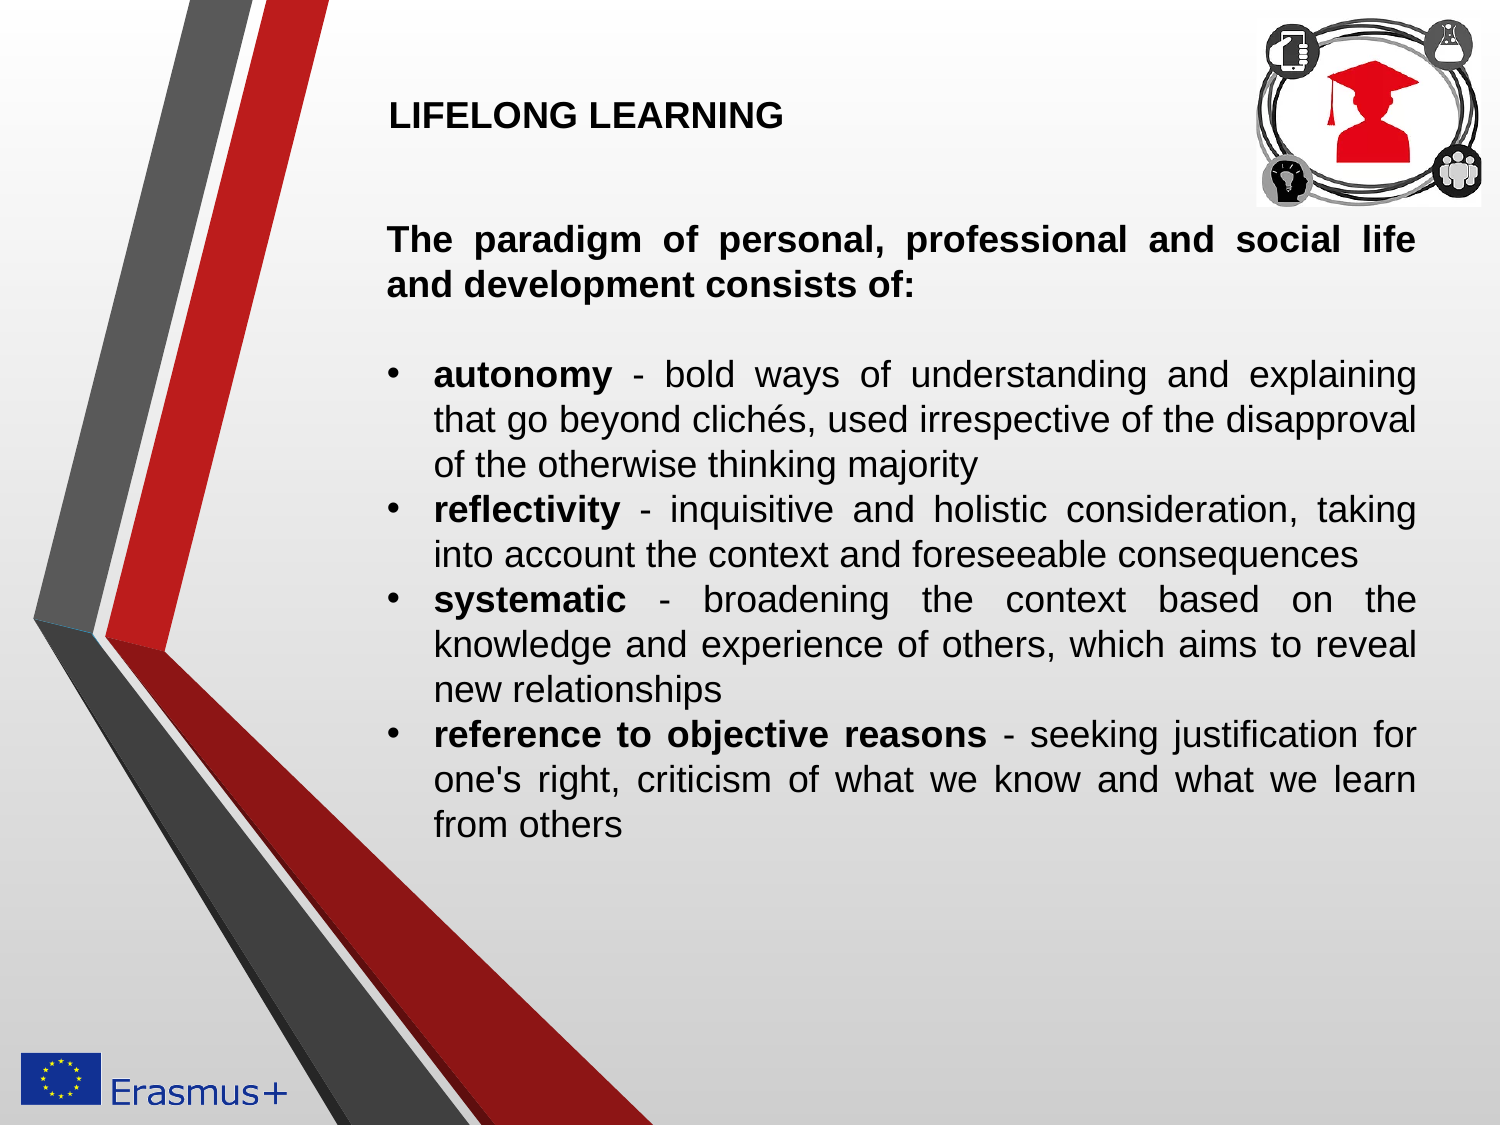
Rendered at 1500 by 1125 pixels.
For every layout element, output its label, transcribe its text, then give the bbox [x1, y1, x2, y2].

text_box The paradigm of personal, professional and social life and development consists of: autonomy - bold ways of understanding and explaining that go beyond clichés, used irrespective of the disapproval of the otherwise thinking majority reflectivity - inquisitive and holistic consideration, taking into account the context and foreseeable consequences systematic - broadening the context based on the knowledge and experience of others, which aims to reveal new relationships reference to objective reasons - seeking justification for one's right, criticism of what we know and what we learn from others [371, 208, 1433, 853]
picture [1256, 18, 1482, 207]
text_box LIFELONG LEARNING [373, 83, 811, 144]
chart [1257, 19, 1483, 209]
picture [5, 1037, 302, 1120]
